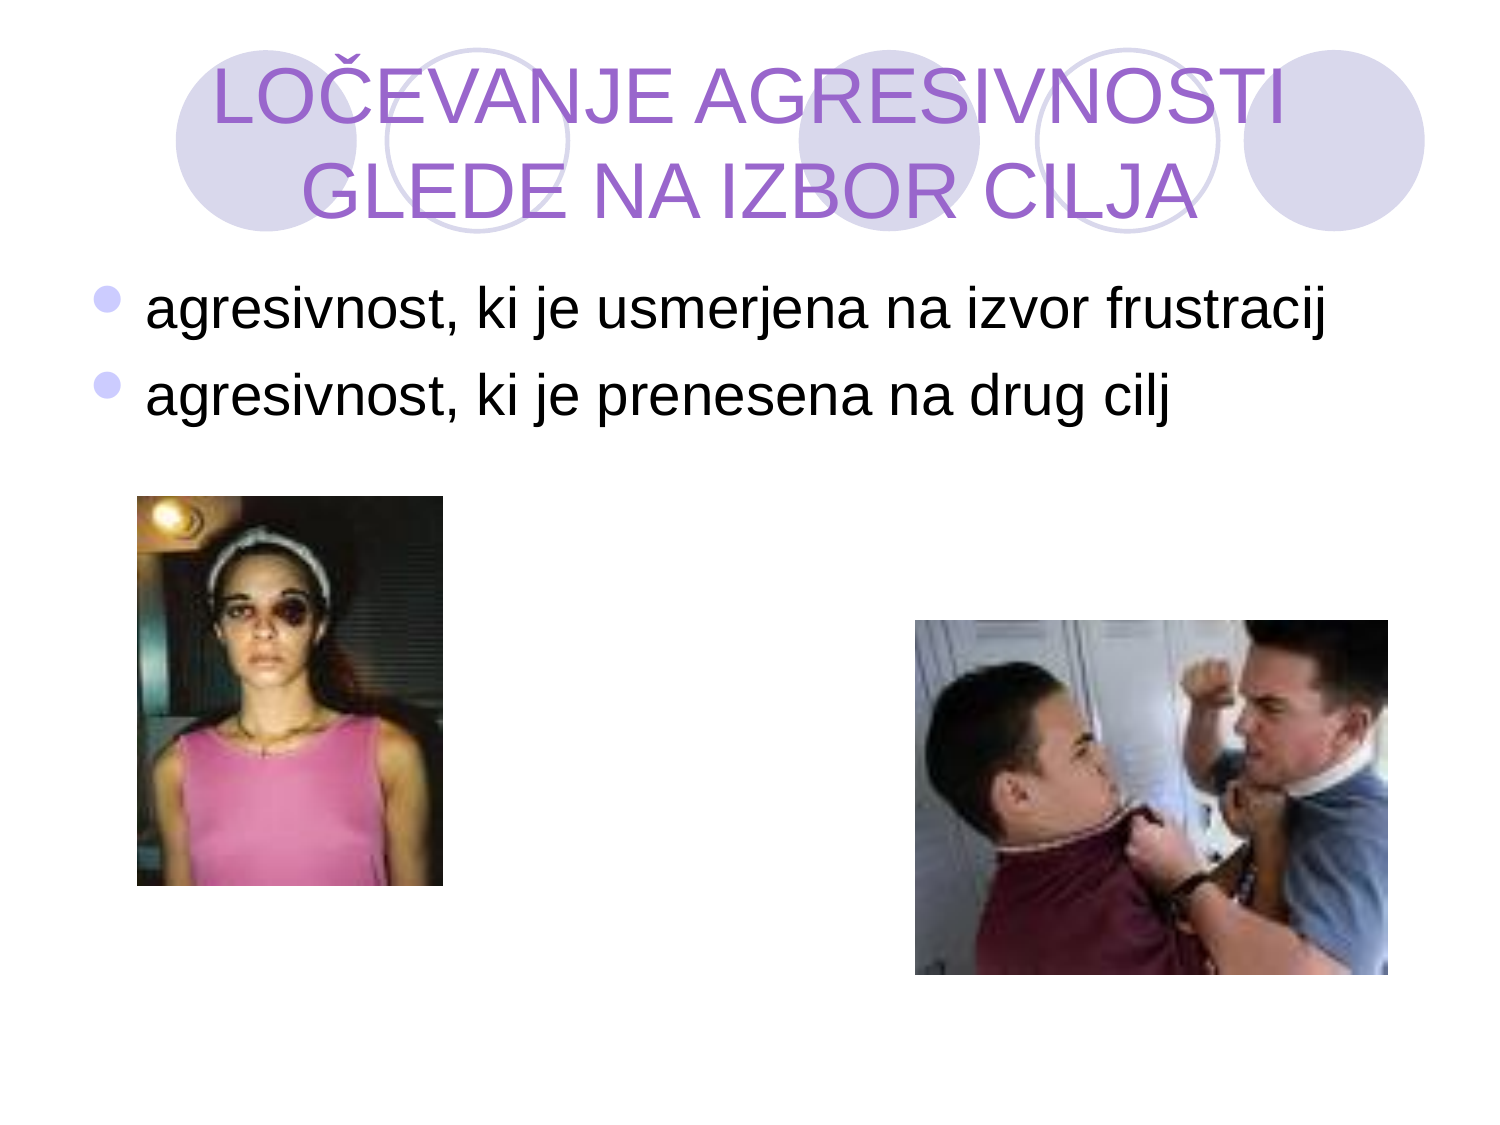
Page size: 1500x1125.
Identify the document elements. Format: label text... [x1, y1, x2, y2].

title LOČEVANJE AGRESIVNOSTI GLEDE NA IZBOR CILJA [75, 36, 1425, 242]
picture [915, 620, 1388, 975]
picture [137, 496, 443, 886]
list agresivnost, ki je usmerjena na izvor frustracij agresivnost, ki je prenesena na drug cilj [75, 262, 1425, 1007]
